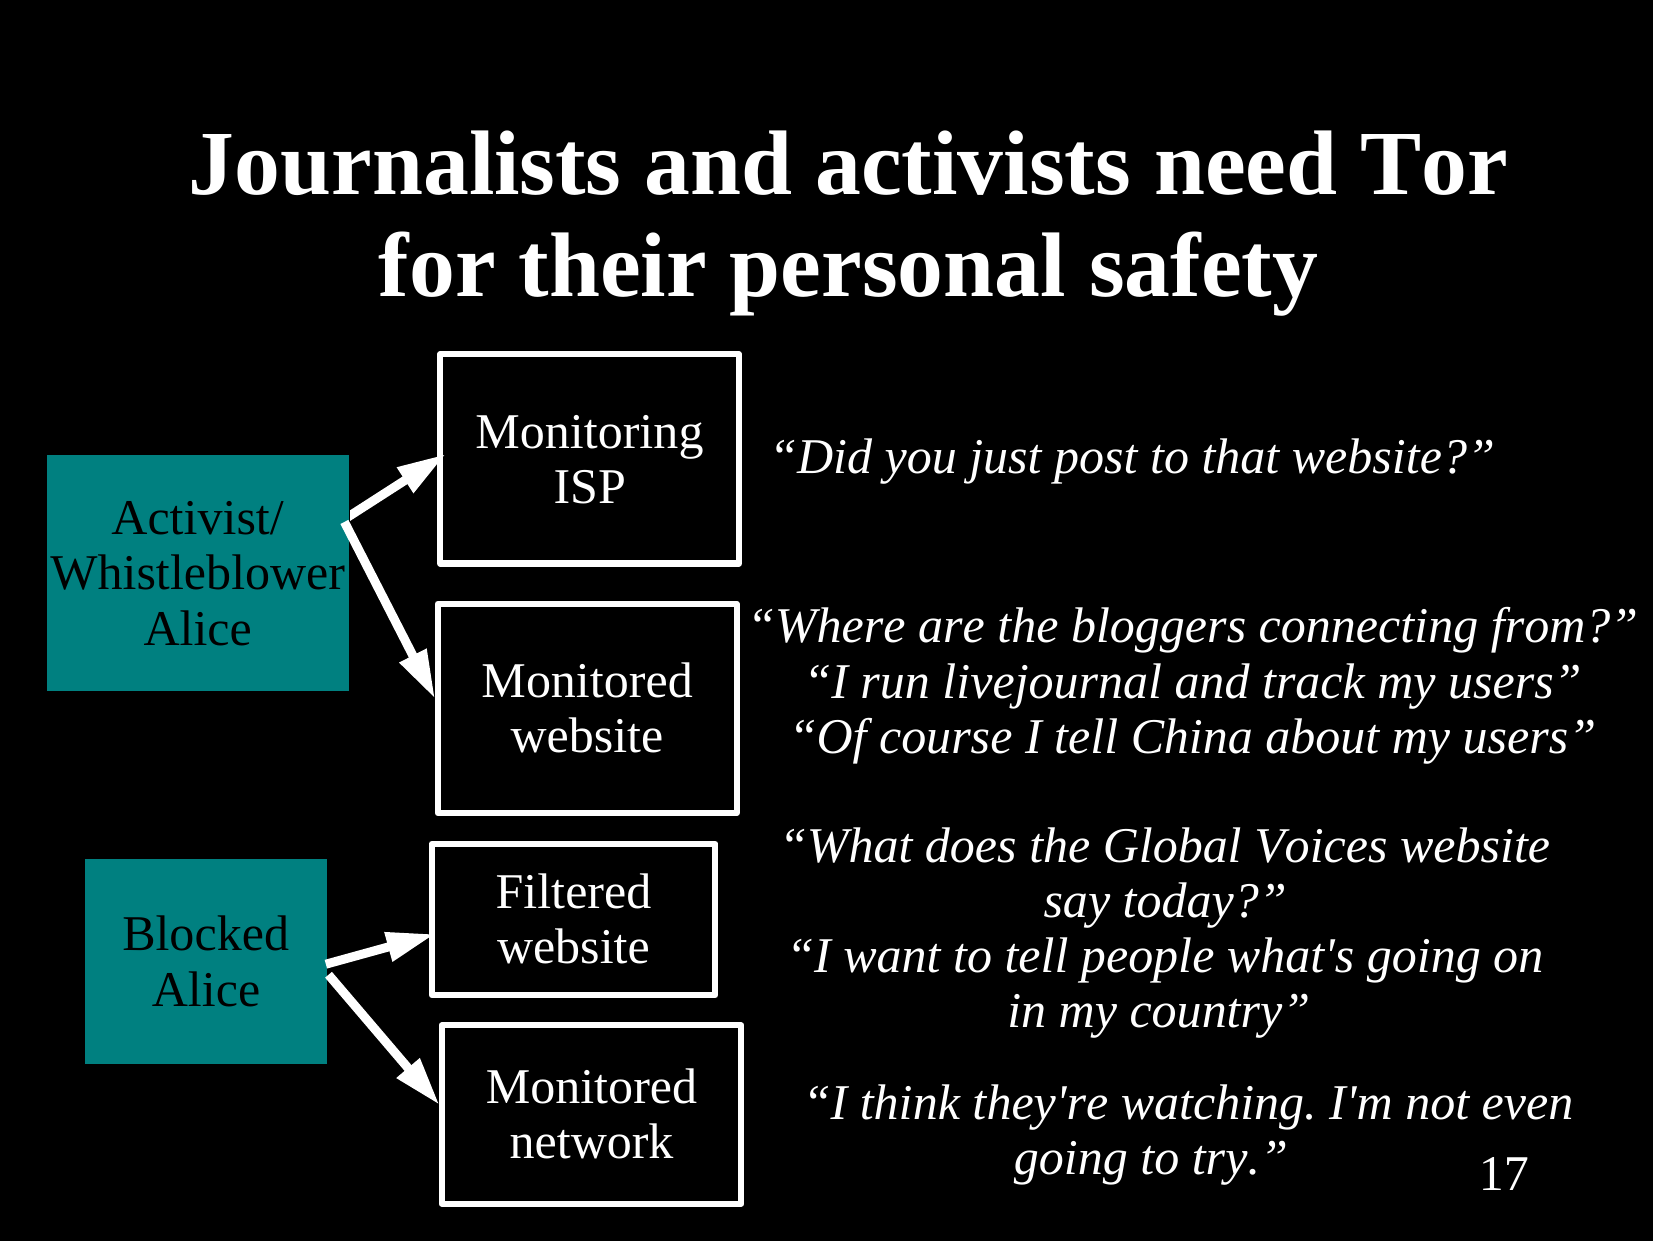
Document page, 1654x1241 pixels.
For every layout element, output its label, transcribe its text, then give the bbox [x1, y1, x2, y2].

text_box “Where are the bloggers connecting from?” “I run livejournal and track my users” “Of course I tell China about my users” [747, 598, 1639, 778]
text_box Monitoring ISP [440, 354, 740, 564]
text_box “What does the Global Voices website say today?” “I want to tell people what's going on in my country” [779, 817, 1586, 1039]
text_box Monitored network [441, 1025, 742, 1204]
text_box Monitored website [437, 603, 737, 814]
text_box “Did you just post to that website?” [769, 429, 1587, 579]
text_box Activist/ Whistleblower Alice [46, 454, 350, 692]
title Journalists and activists need Tor for their personal safety [121, 94, 1578, 335]
text_box Filtered website [431, 843, 716, 996]
text_box Blocked Alice [84, 858, 328, 1065]
text_box “I think they're watching. I'm not even going to try.” [727, 1074, 1603, 1211]
